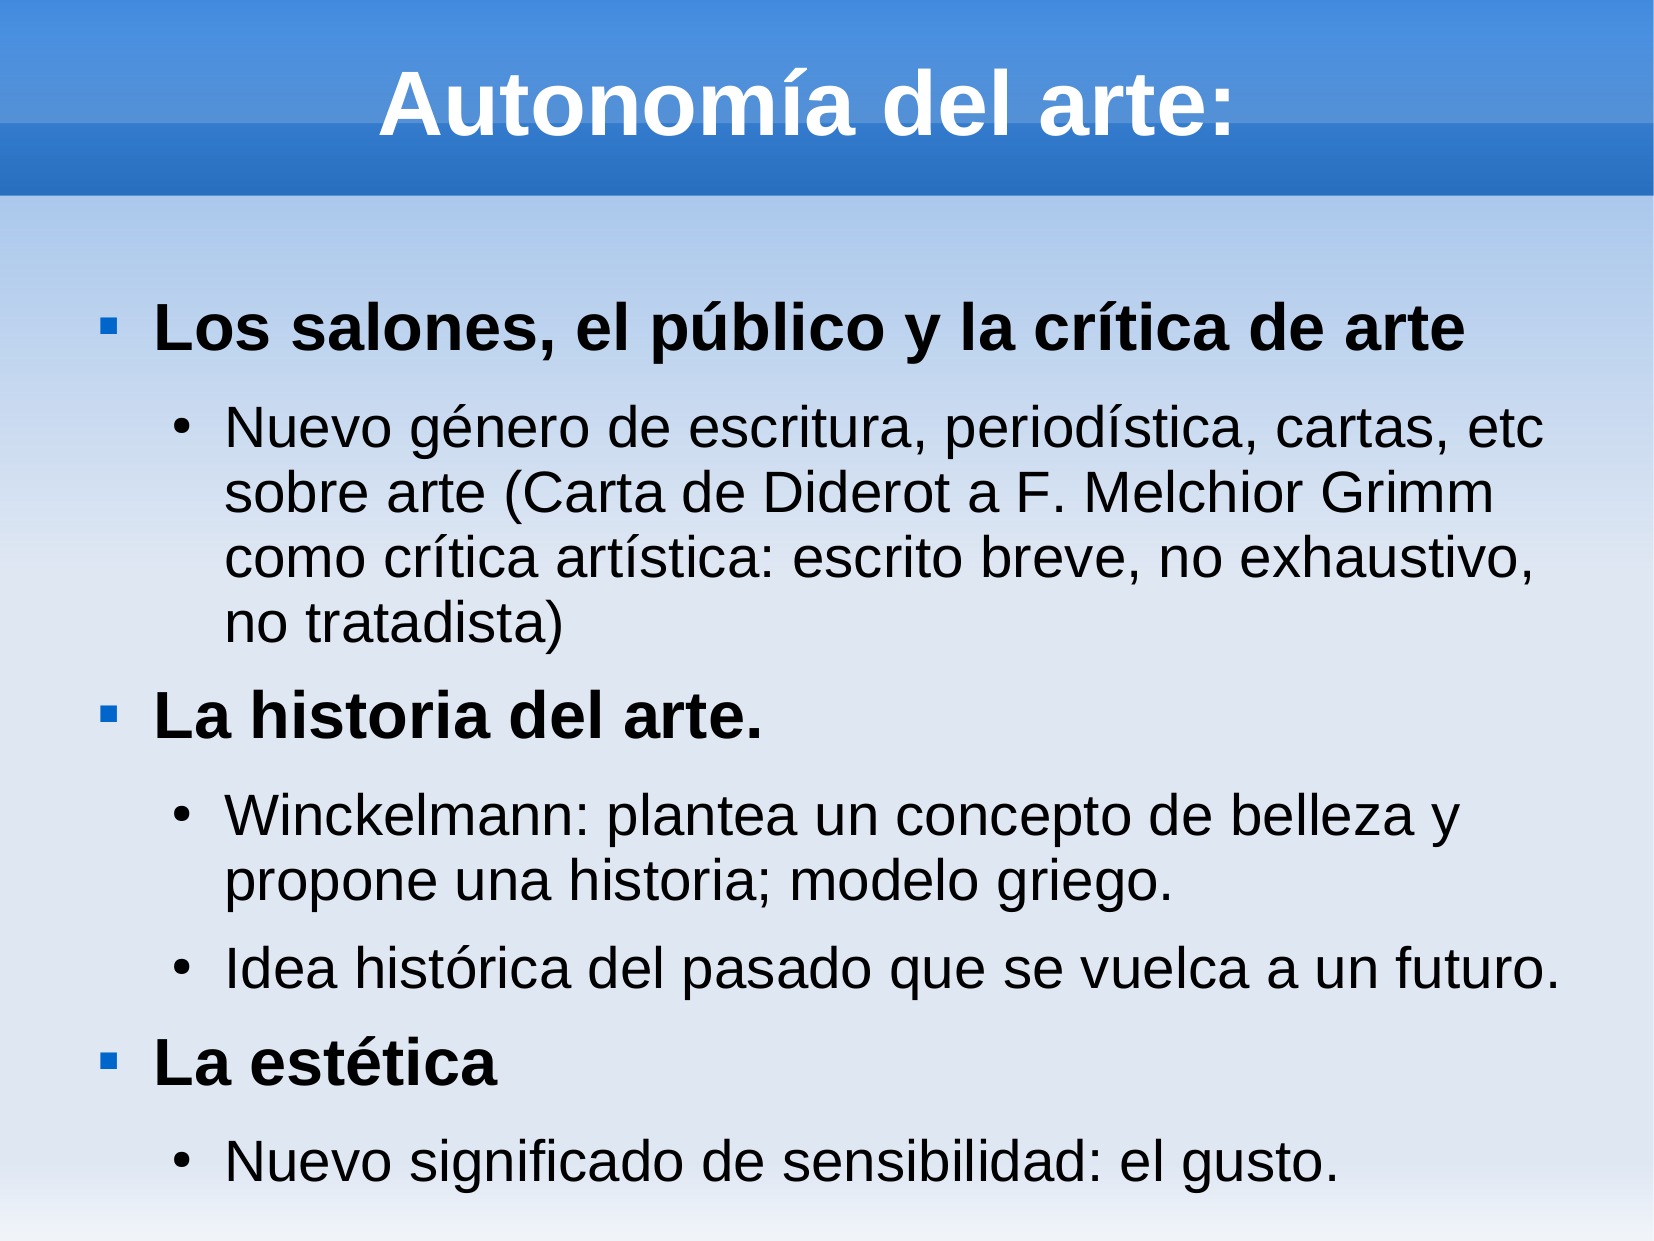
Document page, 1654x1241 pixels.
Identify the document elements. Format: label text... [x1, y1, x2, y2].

title Autonomía del arte: [76, 7, 1565, 200]
picture [0, 0, 1654, 1241]
list Los salones, el público y la crítica de arte Nuevo género de escritura, periodística, cartas, etc sobre arte (Carta de Diderot a F. Melchior Grimm como crítica artística: escrito breve, no exhaustivo, no tratadista) La historia del arte. Winckelmann: plantea un concepto de belleza y propone una historia; modelo griego. Idea histórica del pasado que se vuelca a un futuro. La estética Nuevo significado de sensibilidad: el gusto. [82, 290, 1571, 1195]
